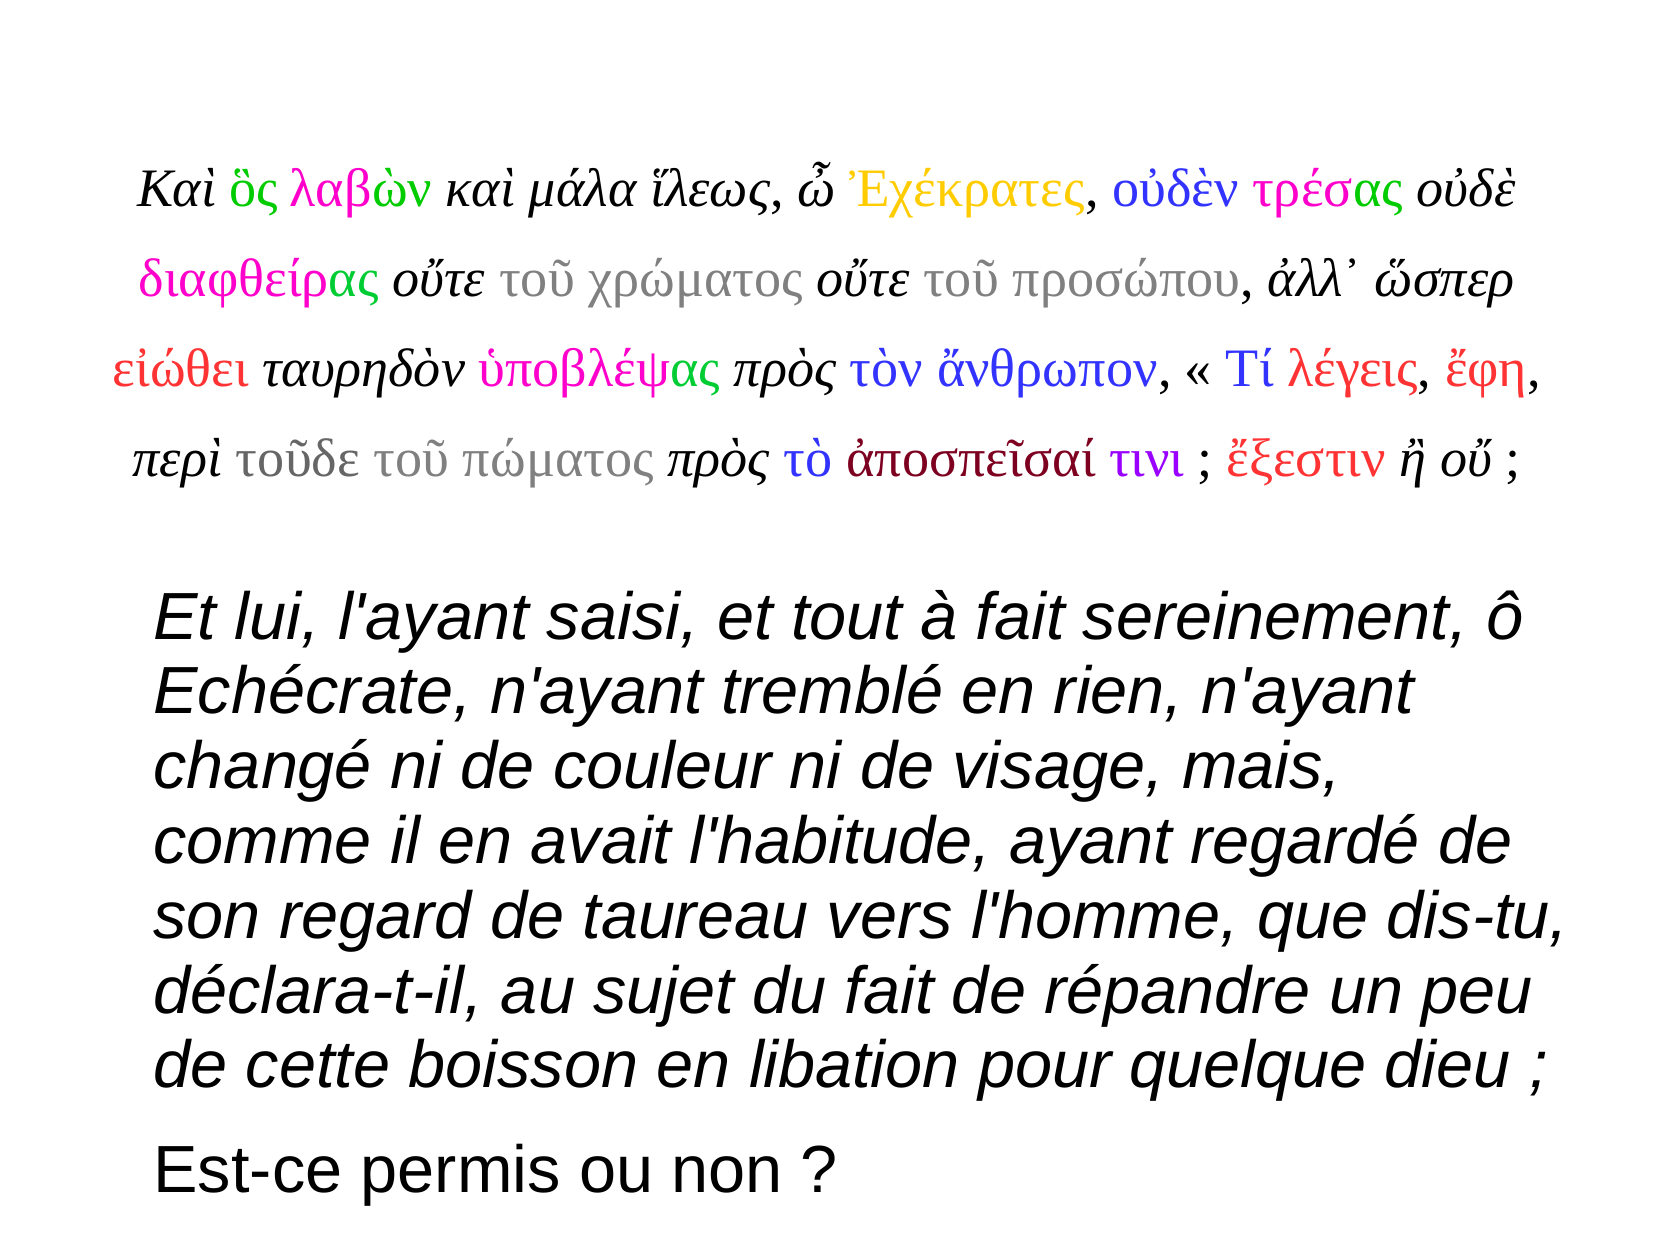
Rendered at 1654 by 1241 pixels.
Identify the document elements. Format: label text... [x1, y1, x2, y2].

title Καὶ ὃς λαβὼν καὶ μάλα ἵλεως, ὦ Ἐχέκρατες, οὐδὲν τρέσας οὐδὲ διαφθείρας οὔτε τοῦ χρώματος οὔτε τοῦ προσώπου, ἀλλ᾽ ὥσπερ εἰώθει ταυρηδὸν ὑποβλέψας πρὸς τὸν ἄνθρωπον, « Τί λέγεις, ἔφη, περὶ τοῦδε τοῦ πώματος πρὸς τὸ ἀποσπεῖσαί τινι ; ἔξεστιν ἢ οὔ ; [82, 49, 1571, 567]
list Et lui, l'ayant saisi, et tout à fait sereinement, ô Echécrate, n'ayant tremblé en rien, n'ayant changé ni de couleur ni de visage, mais, comme il en avait l'habitude, ayant regardé de son regard de taureau vers l'homme, que dis-tu, déclara-t-il, au sujet du fait de répandre un peu de cette boisson en libation pour quelque dieu ; Est-ce permis ou non ? [82, 578, 1571, 1207]
